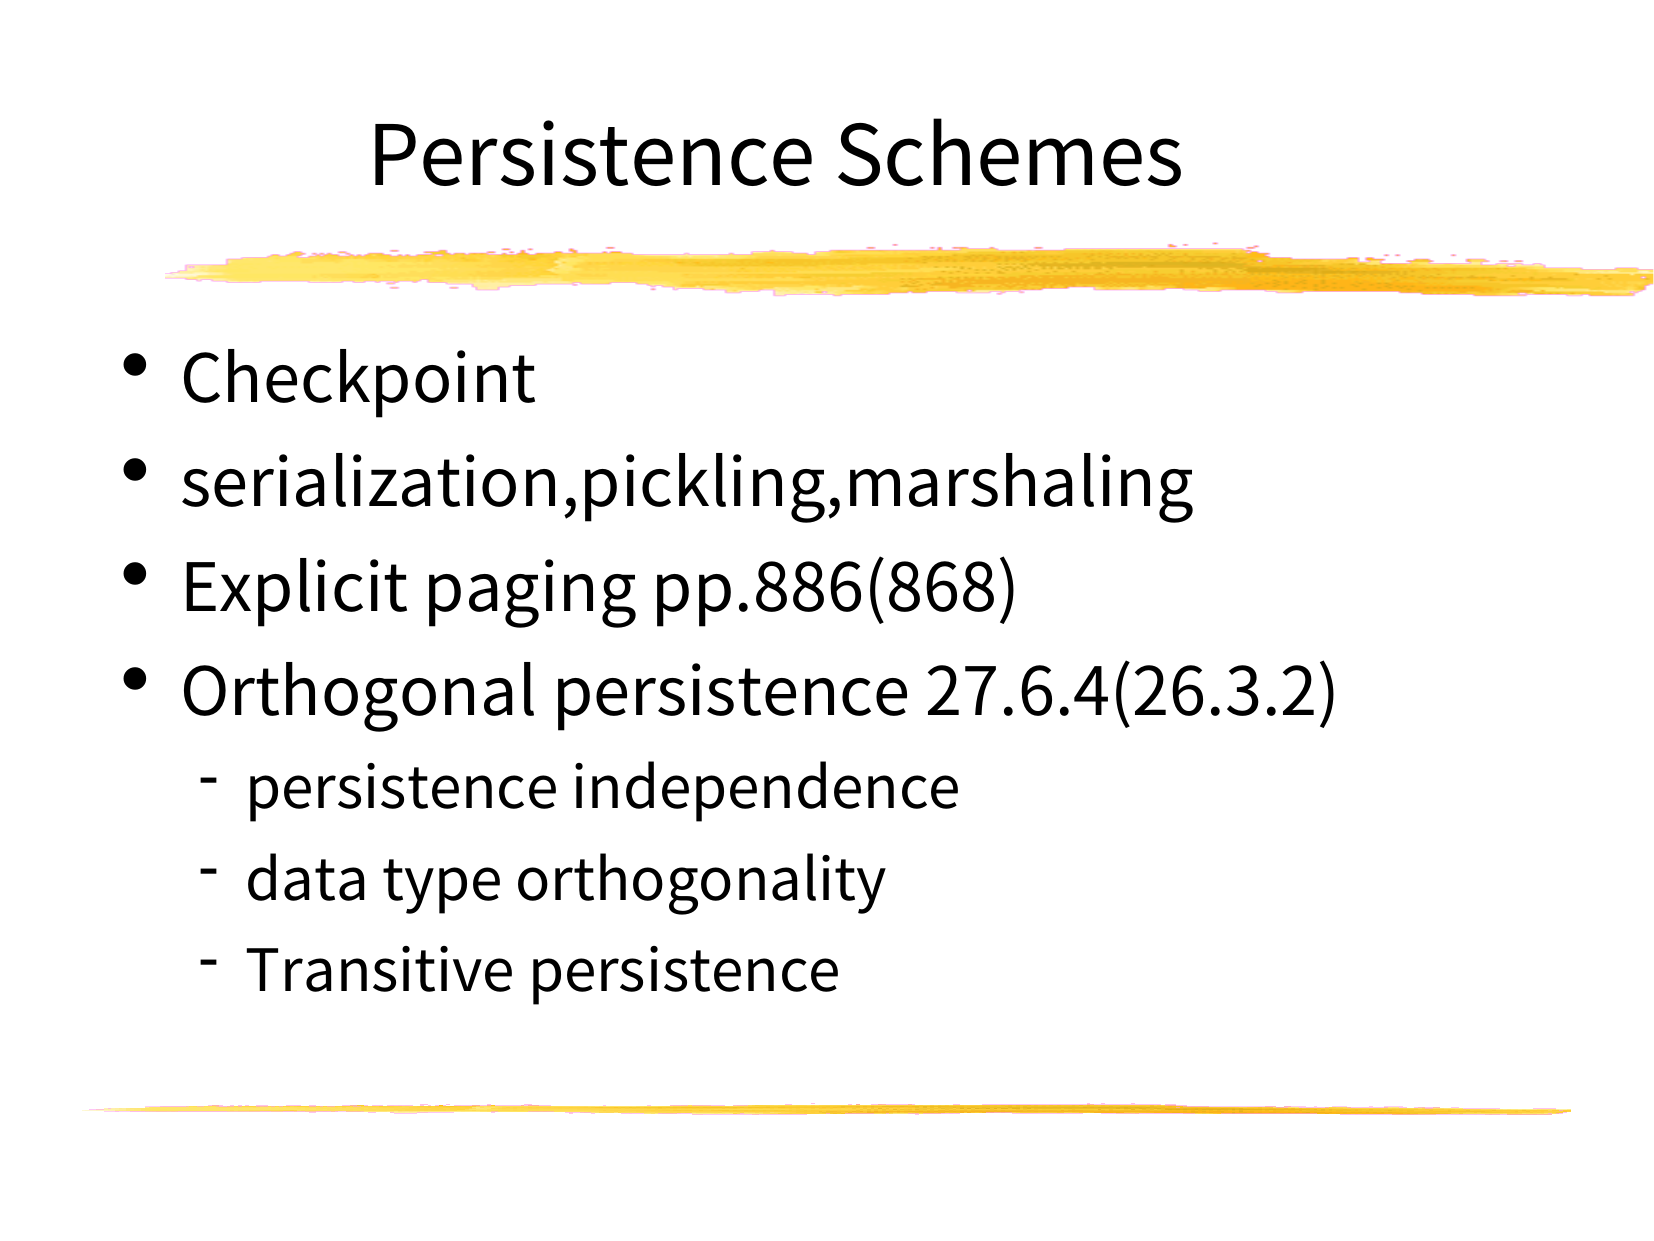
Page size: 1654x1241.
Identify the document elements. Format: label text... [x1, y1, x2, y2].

title Persistence Schemes [73, 39, 1479, 249]
list Checkpoint serialization,pickling,marshaling Explicit paging pp.886(868) Orthogonal persistence 27.6.4(26.3.2) persistence independence data type orthogonality Transitive persistence [124, 316, 1530, 1061]
picture [82, 1102, 1571, 1117]
picture [165, 237, 1654, 308]
